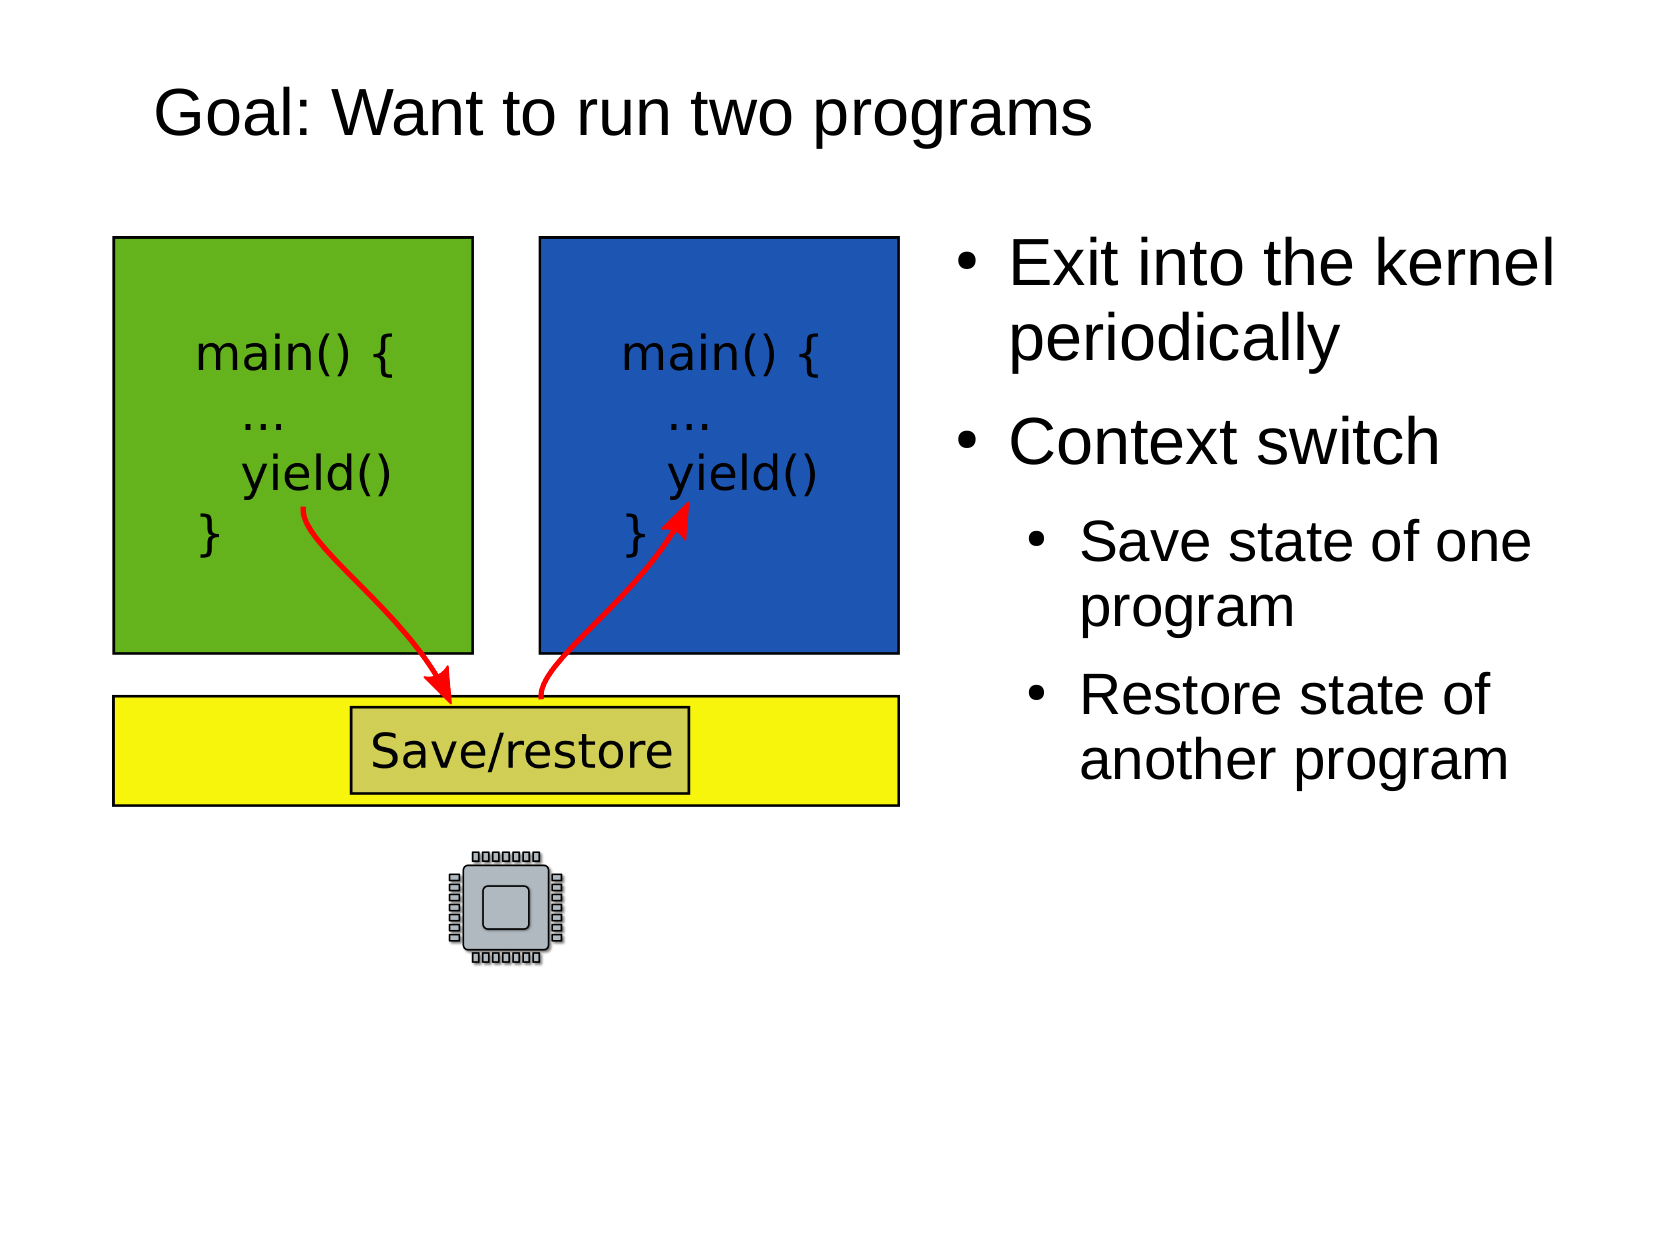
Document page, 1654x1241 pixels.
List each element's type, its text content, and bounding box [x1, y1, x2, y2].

list Goal: Want to run two programs [82, 75, 1576, 151]
picture [112, 236, 900, 976]
list Exit into the kernel periodically Context switch Save state of one program Restore state of another program [937, 225, 1613, 1160]
